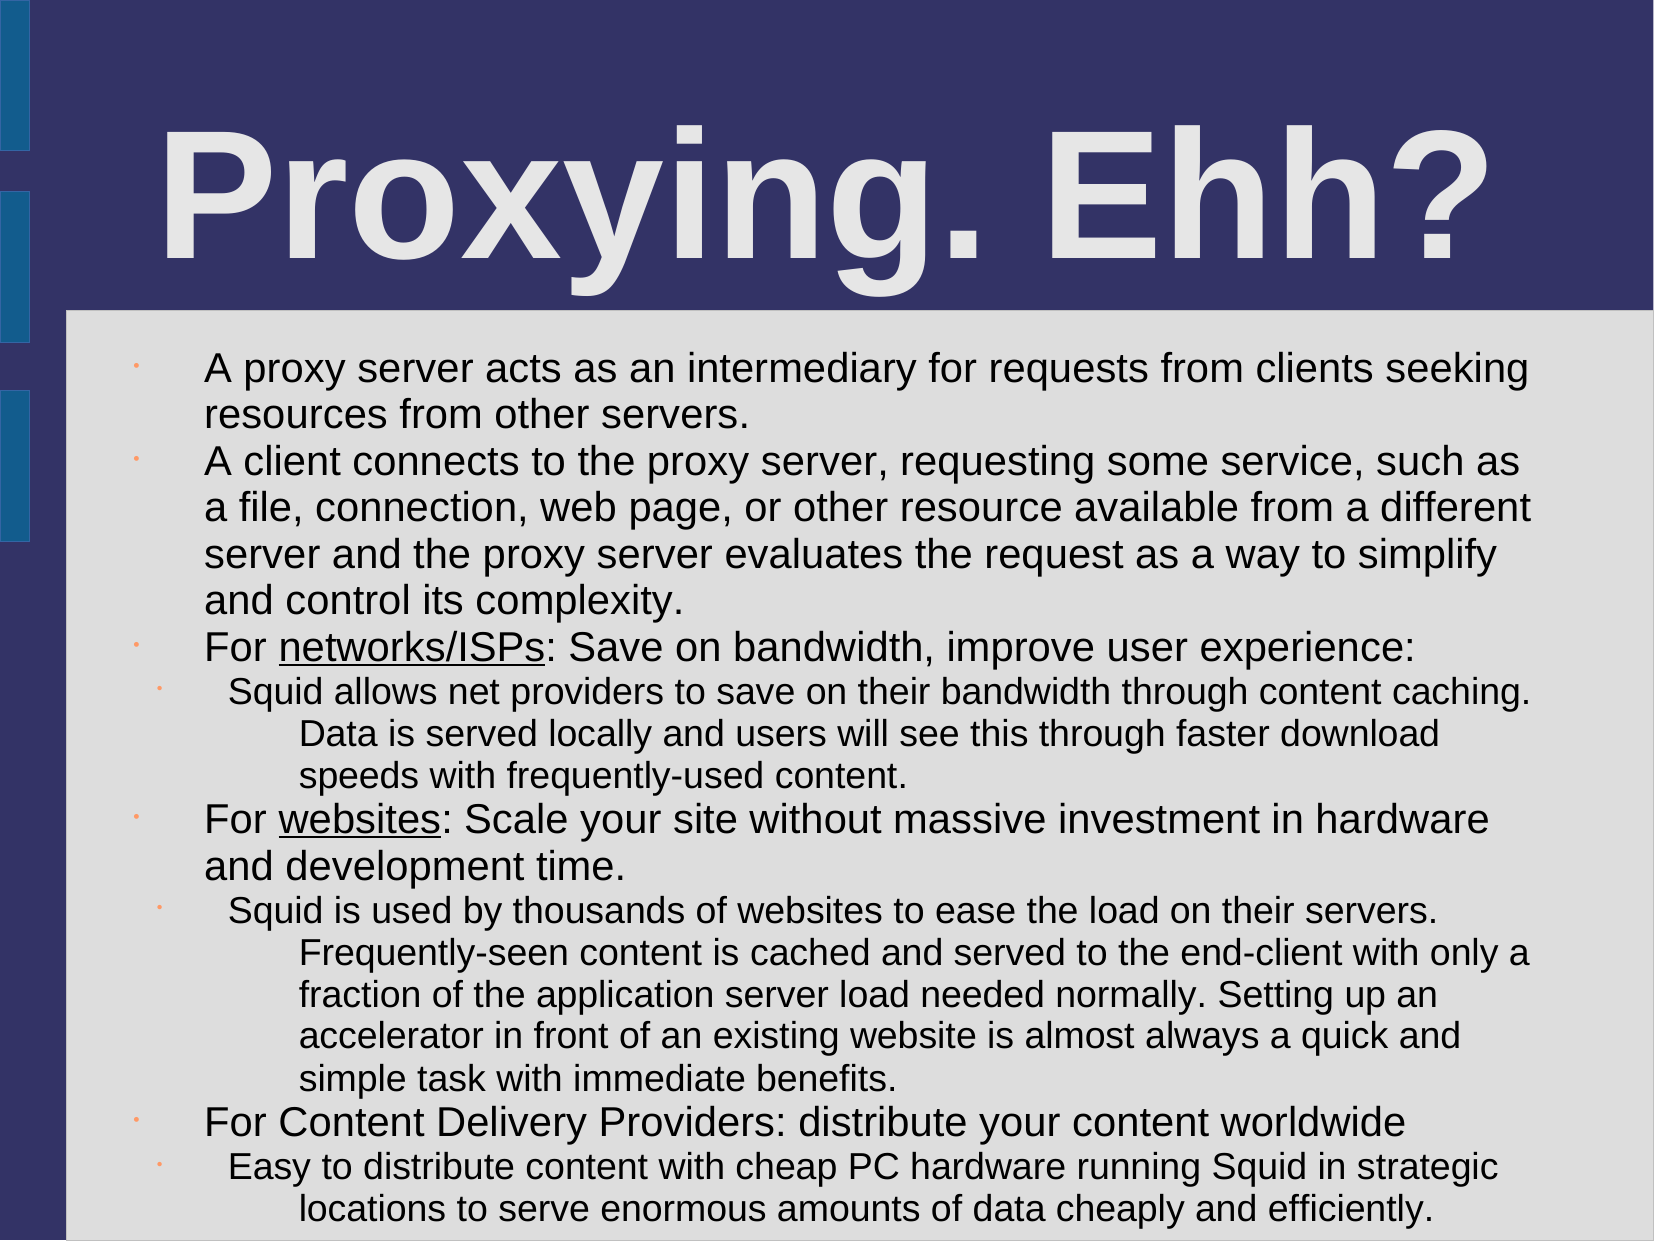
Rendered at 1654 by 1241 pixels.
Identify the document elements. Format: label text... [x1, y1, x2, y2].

title Proxying. Ehh? [121, 91, 1534, 299]
list A proxy server acts as an intermediary for requests from clients seeking resources from other servers. A client connects to the proxy server, requesting some service, such as a file, connection, web page, or other resource available from a different server and the proxy server evaluates the request as a way to simplify and control its complexity. For networks/ISPs: Save on bandwidth, improve user experience: Squid allows net providers to save on their bandwidth through content caching. Data is served locally and users will see this through faster download speeds with frequently-used content. For websites: Scale your site without massive investment in hardware and development time. Squid is used by thousands of websites to ease the load on their servers. Frequently-seen content is cached and served to the end-client with only a fraction of the application server load needed normally. Setting up an accelerator in front of an existing website is almost always a quick and simple task with immediate benefits. For Content Delivery Providers: distribute your content worldwide Easy to distribute content with cheap PC hardware running Squid in strategic locations to serve enormous amounts of data cheaply and efficiently. [121, 344, 1534, 1234]
